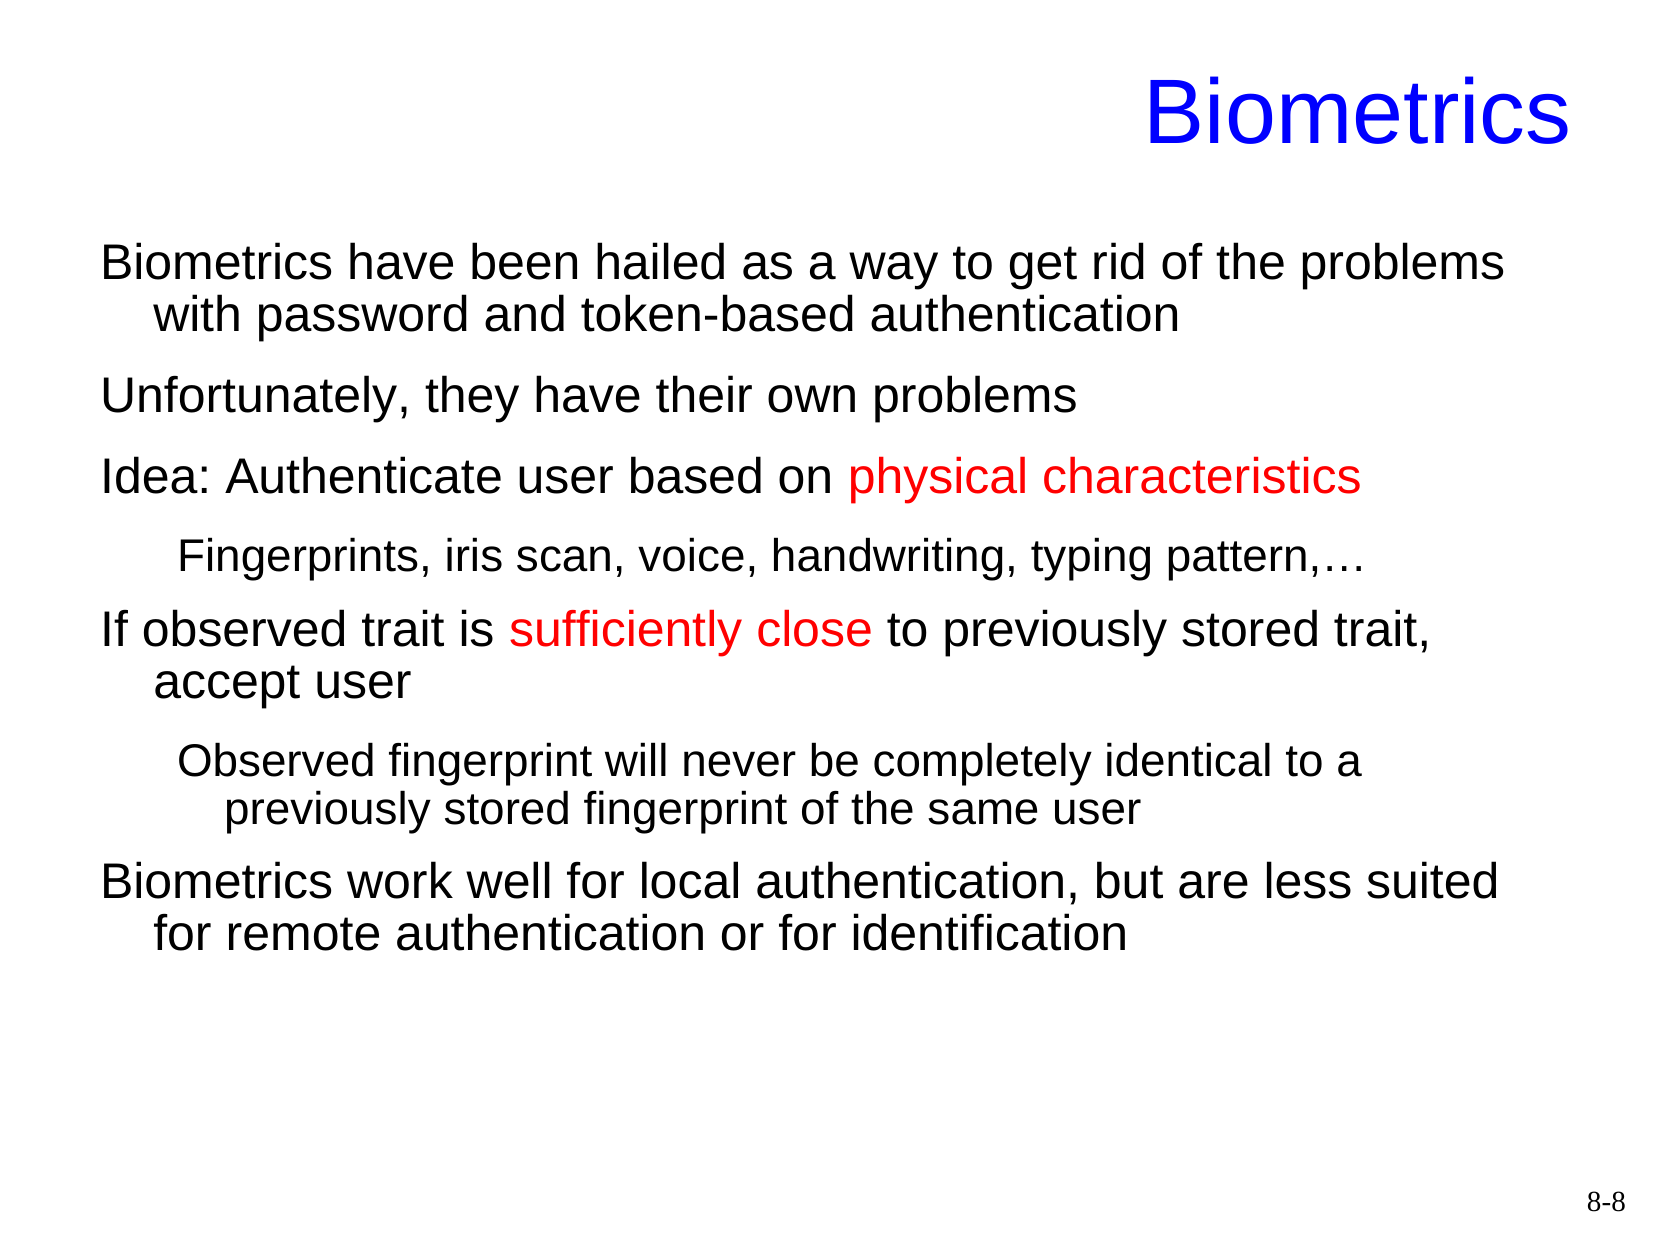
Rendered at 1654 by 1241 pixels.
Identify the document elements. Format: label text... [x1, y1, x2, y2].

title Biometrics [84, 11, 1573, 218]
list Biometrics have been hailed as a way to get rid of the problems with password and token-based authentication Unfortunately, they have their own problems Idea: Authenticate user based on physical characteristics Fingerprints, iris scan, voice, handwriting, typing pattern,… If observed trait is sufficiently close to previously stored trait, accept user Observed fingerprint will never be completely identical to a previously stored fingerprint of the same user Biometrics work well for local authentication, but are less suited for remote authentication or for identification [82, 237, 1571, 1170]
